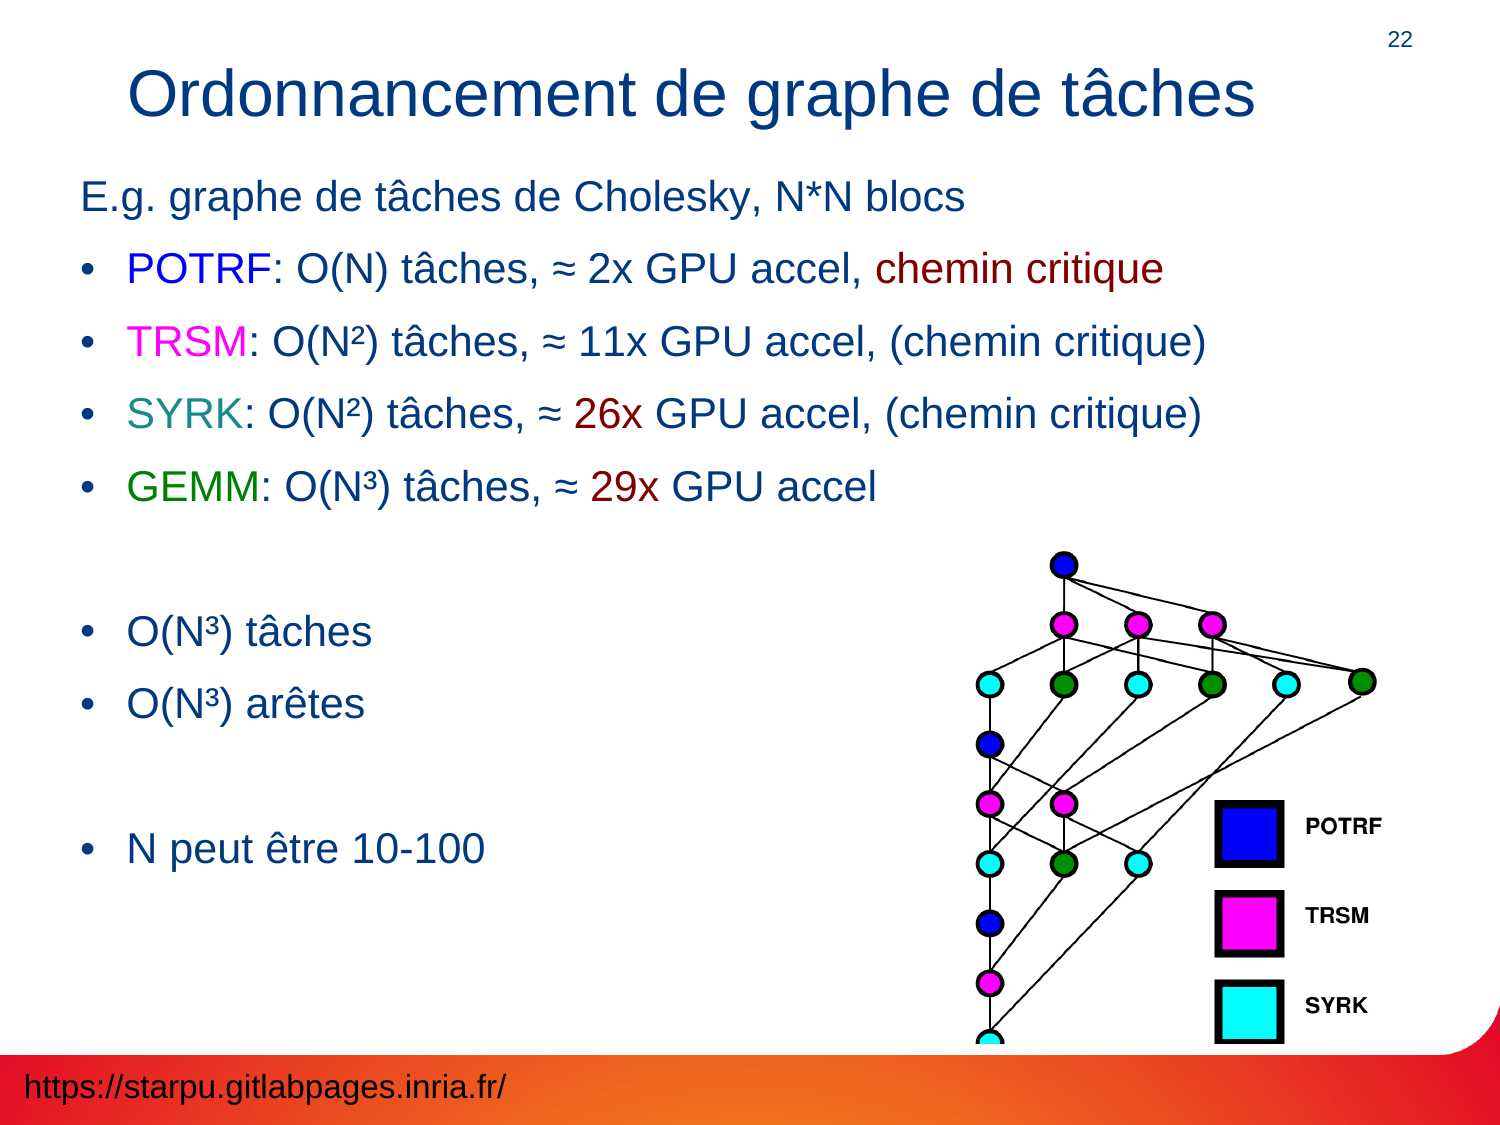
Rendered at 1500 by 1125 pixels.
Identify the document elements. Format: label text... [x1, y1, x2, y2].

list E.g. graphe de tâches de Cholesky, N*N blocs POTRF: O(N) tâches, ≈ 2x GPU accel, chemin critique TRSM: O(N²) tâches, ≈ 11x GPU accel, (chemin critique) SYRK: O(N²) tâches, ≈ 26x GPU accel, (chemin critique) GEMM: O(N³) tâches, ≈ 29x GPU accel O(N³) tâches O(N³) arêtes N peut être 10-100 [65, 164, 1428, 1000]
picture [0, 513, 1500, 1125]
title Ordonnancement de graphe de tâches [112, 0, 1474, 188]
